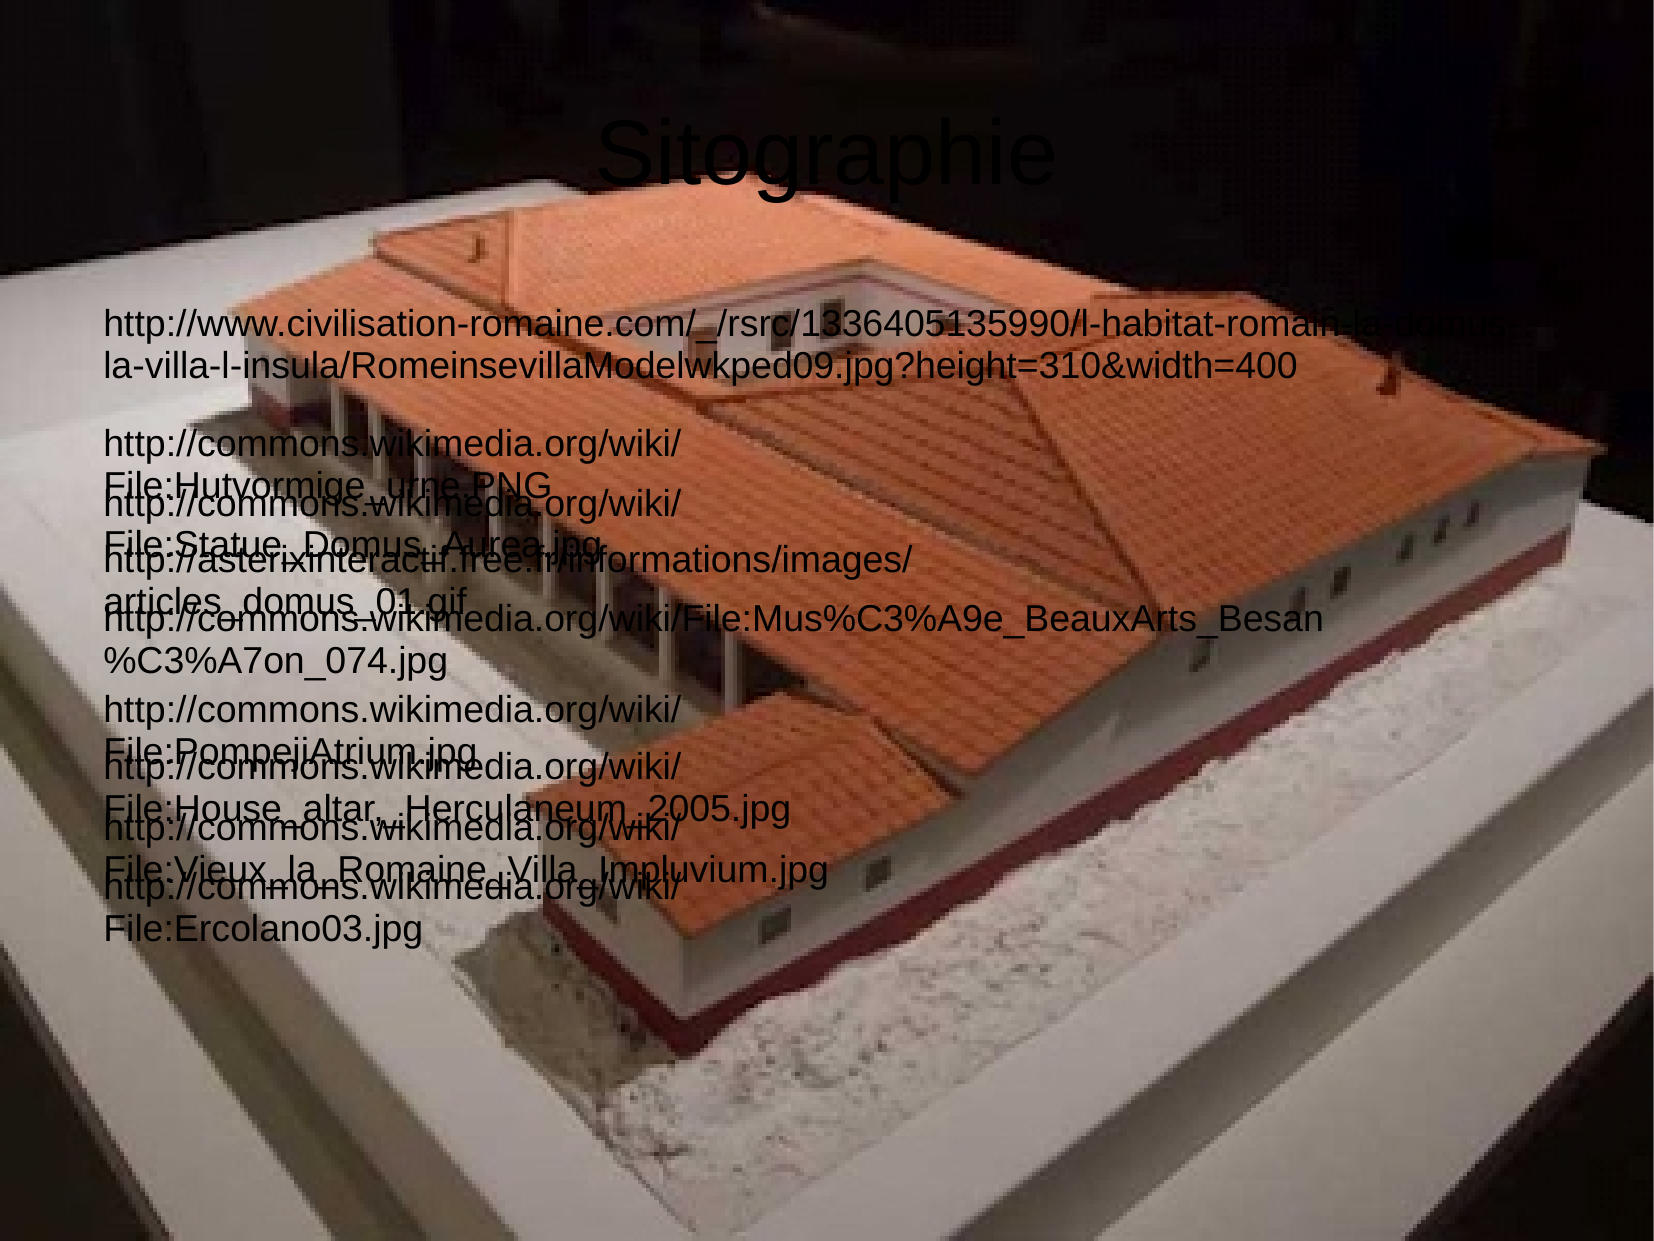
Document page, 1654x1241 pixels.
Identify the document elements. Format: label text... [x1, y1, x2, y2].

text_box http://commons.wikimedia.org/wiki/File:Mus%C3%A9e_BeauxArts_Besan%C3%A7on_074.jpg [88, 590, 1565, 690]
text_box http://commons.wikimedia.org/wiki/File:PompejiAtrium.jpg [88, 681, 1070, 738]
text_box http://www.civilisation-romaine.com/_/rsrc/1336405135990/l-habitat-romain-la-domus-la-villa-l-insula/RomeinsevillaModelwkped09.jpg?height=310&width=400 [88, 295, 1563, 395]
text_box http://commons.wikimedia.org/wiki/File:Vieux_la_Romaine_Villa_Impluvium.jpg [88, 799, 1421, 857]
picture [0, 0, 1654, 1241]
text_box http://commons.wikimedia.org/wiki/File:House_altar,_Herculaneum_2005.jpg [88, 738, 1383, 796]
text_box http://commons.wikimedia.org/wiki/File:Statue_Domus_Aurea.jpg [88, 474, 1195, 531]
text_box http://commons.wikimedia.org/wiki/File:Ercolano03.jpg [88, 858, 1016, 916]
title Sitographie [82, 49, 1571, 257]
chart [82, 290, 1571, 1109]
text_box http://asterixinteractif.free.fr/informations/images/articles_domus_01.gif [88, 531, 1292, 589]
text_box http://commons.wikimedia.org/wiki/File:Hutvormige_urne.PNG [88, 415, 1145, 473]
